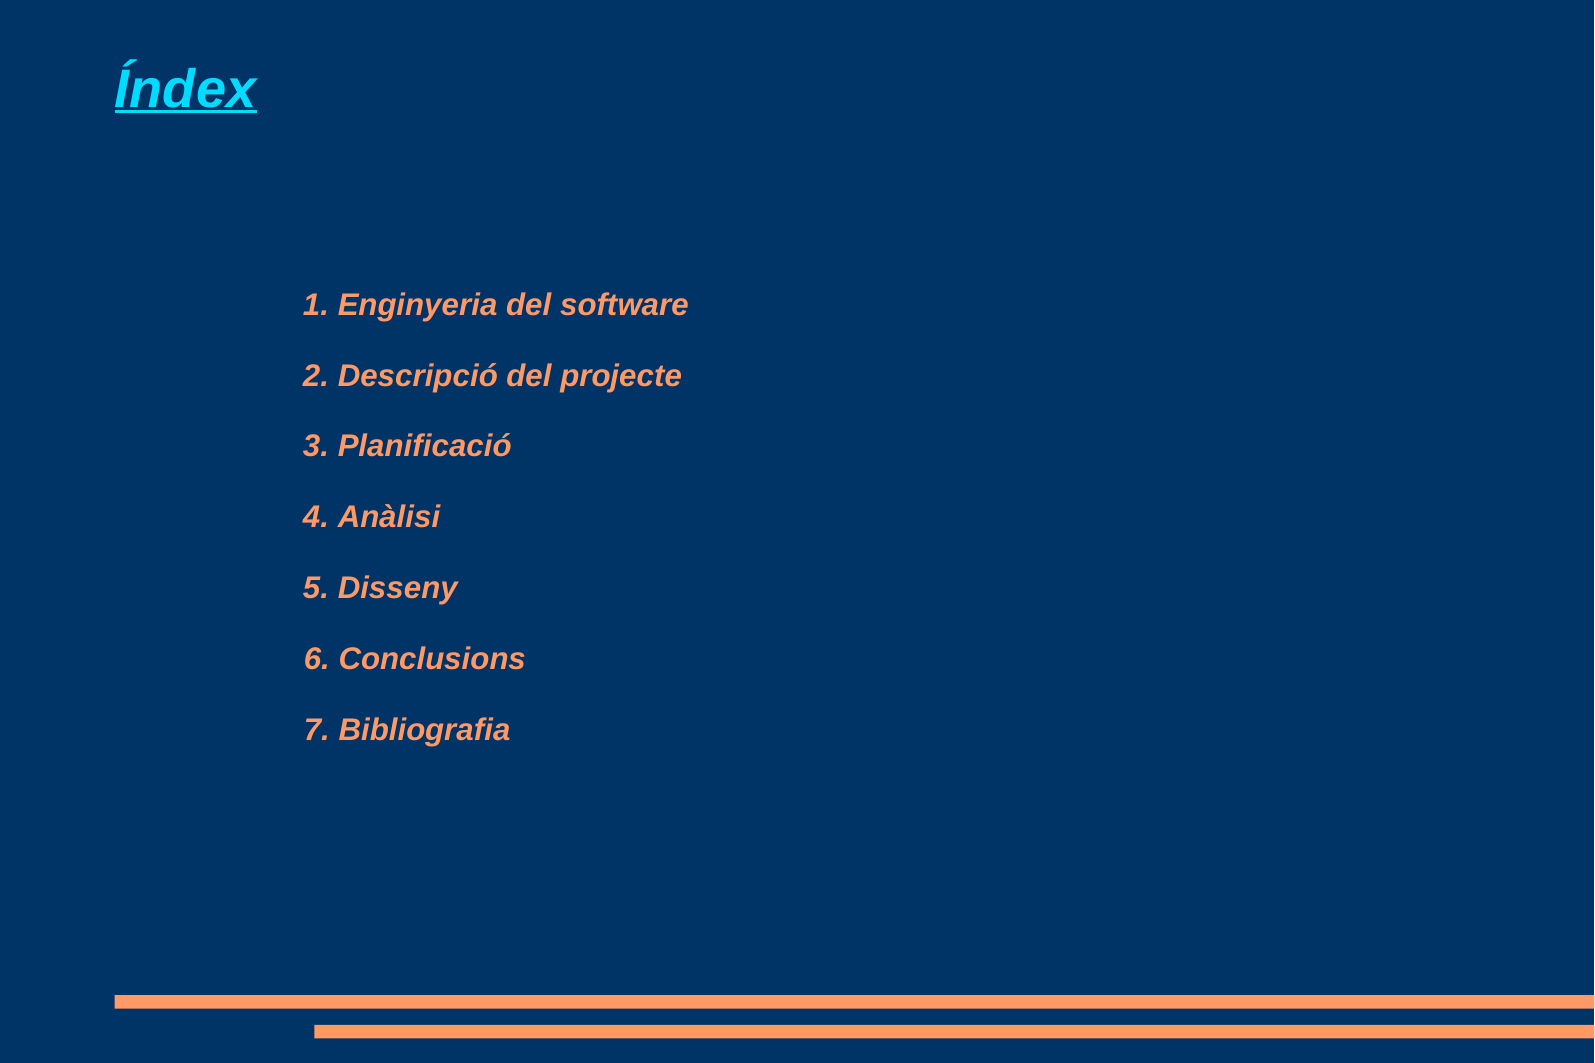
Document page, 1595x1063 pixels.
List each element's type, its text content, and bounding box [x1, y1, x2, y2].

title Índex [114, 0, 1477, 178]
title 1. Enginyeria del software [302, 259, 1595, 330]
title 3. Planificació [302, 401, 1595, 472]
title 2. Descripció del projecte [302, 330, 1595, 401]
title 5. Disseny [302, 543, 1595, 633]
title 6. Conclusions [303, 614, 1595, 704]
title 7. Bibliografia [303, 704, 1595, 774]
title 4. Anàlisi [302, 472, 1595, 543]
